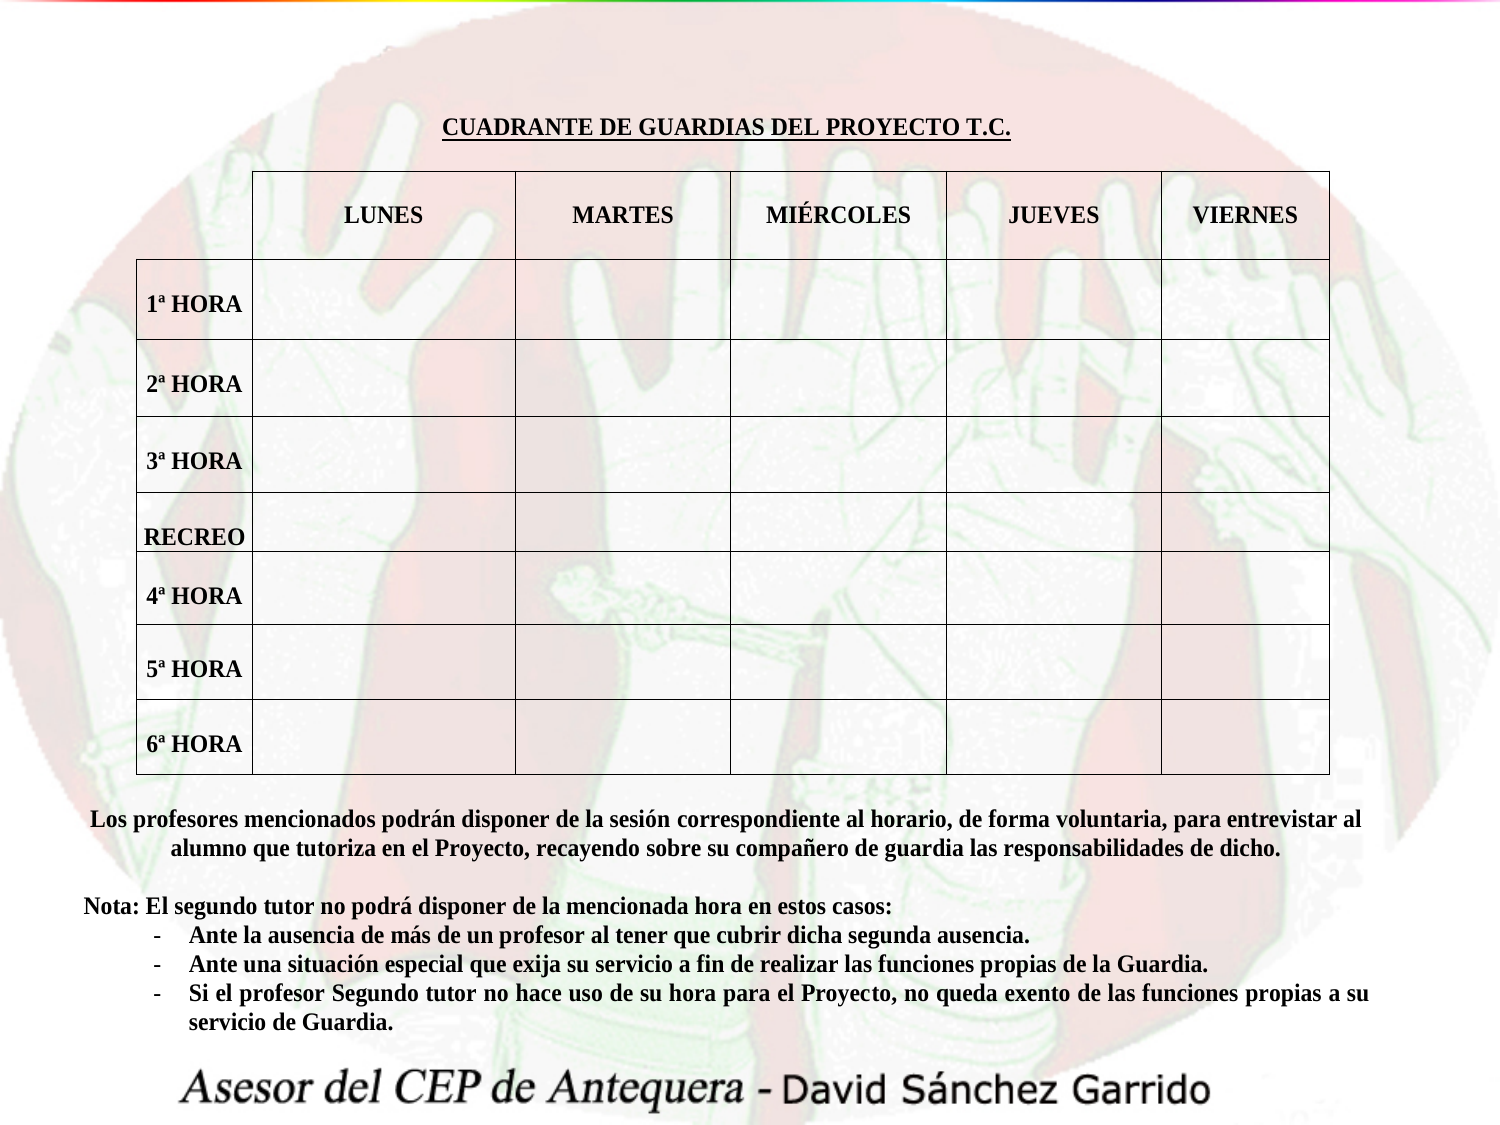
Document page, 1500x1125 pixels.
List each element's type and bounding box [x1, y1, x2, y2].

picture [0, 0, 1500, 1125]
chart [75, 112, 1375, 1038]
